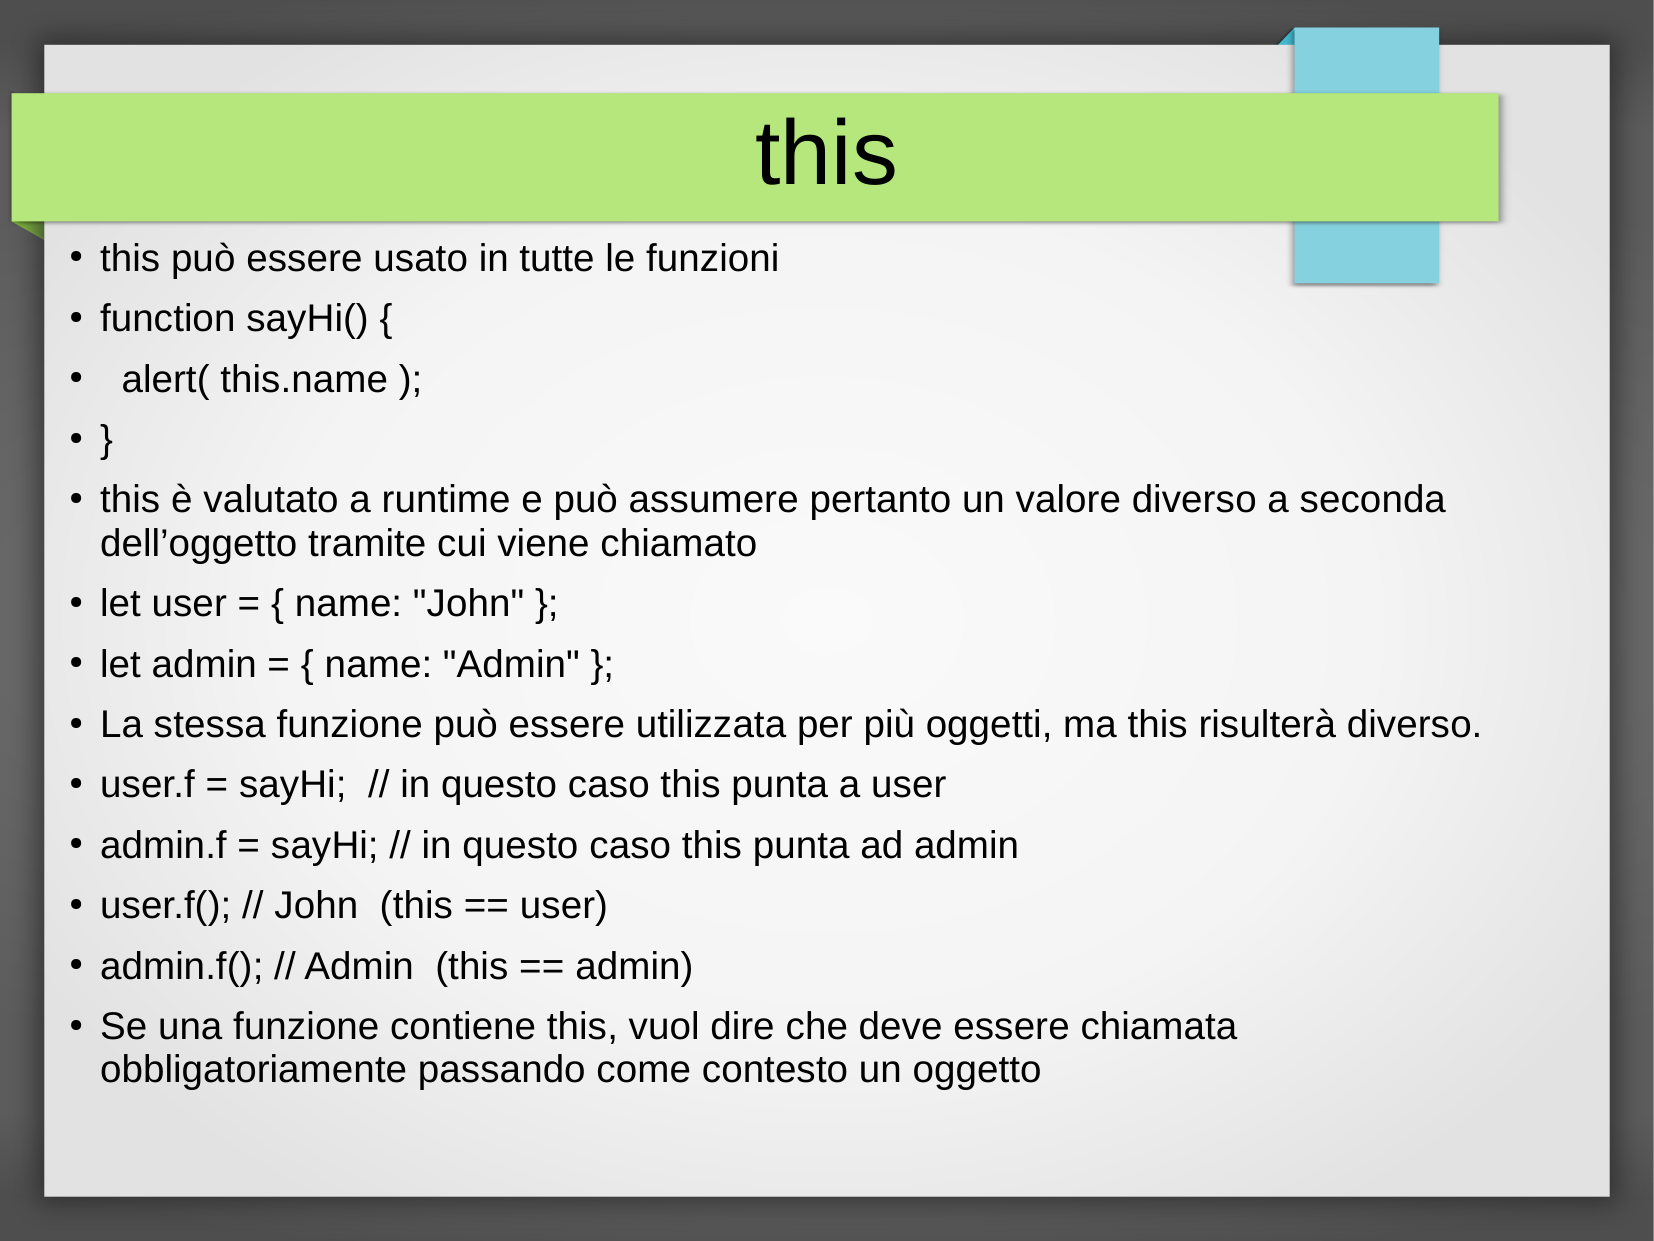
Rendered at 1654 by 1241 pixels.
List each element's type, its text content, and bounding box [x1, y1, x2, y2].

title this [82, 49, 1571, 257]
list this può essere usato in tutte le funzioni function sayHi() { alert( this.name ); } this è valutato a runtime e può assumere pertanto un valore diverso a seconda dell’oggetto tramite cui viene chiamato let user = { name: "John" }; let admin = { name: "Admin" }; La stessa funzione può essere utilizzata per più oggetti, ma this risulterà diverso. user.f = sayHi; // in questo caso this punta a user admin.f = sayHi; // in questo caso this punta ad admin user.f(); // John (this == user) admin.f(); // Admin (this == admin) Se una funzione contiene this, vuol dire che deve essere chiamata obbligatoriamente passando come contesto un oggetto [59, 236, 1548, 1104]
picture [0, 0, 1654, 1241]
